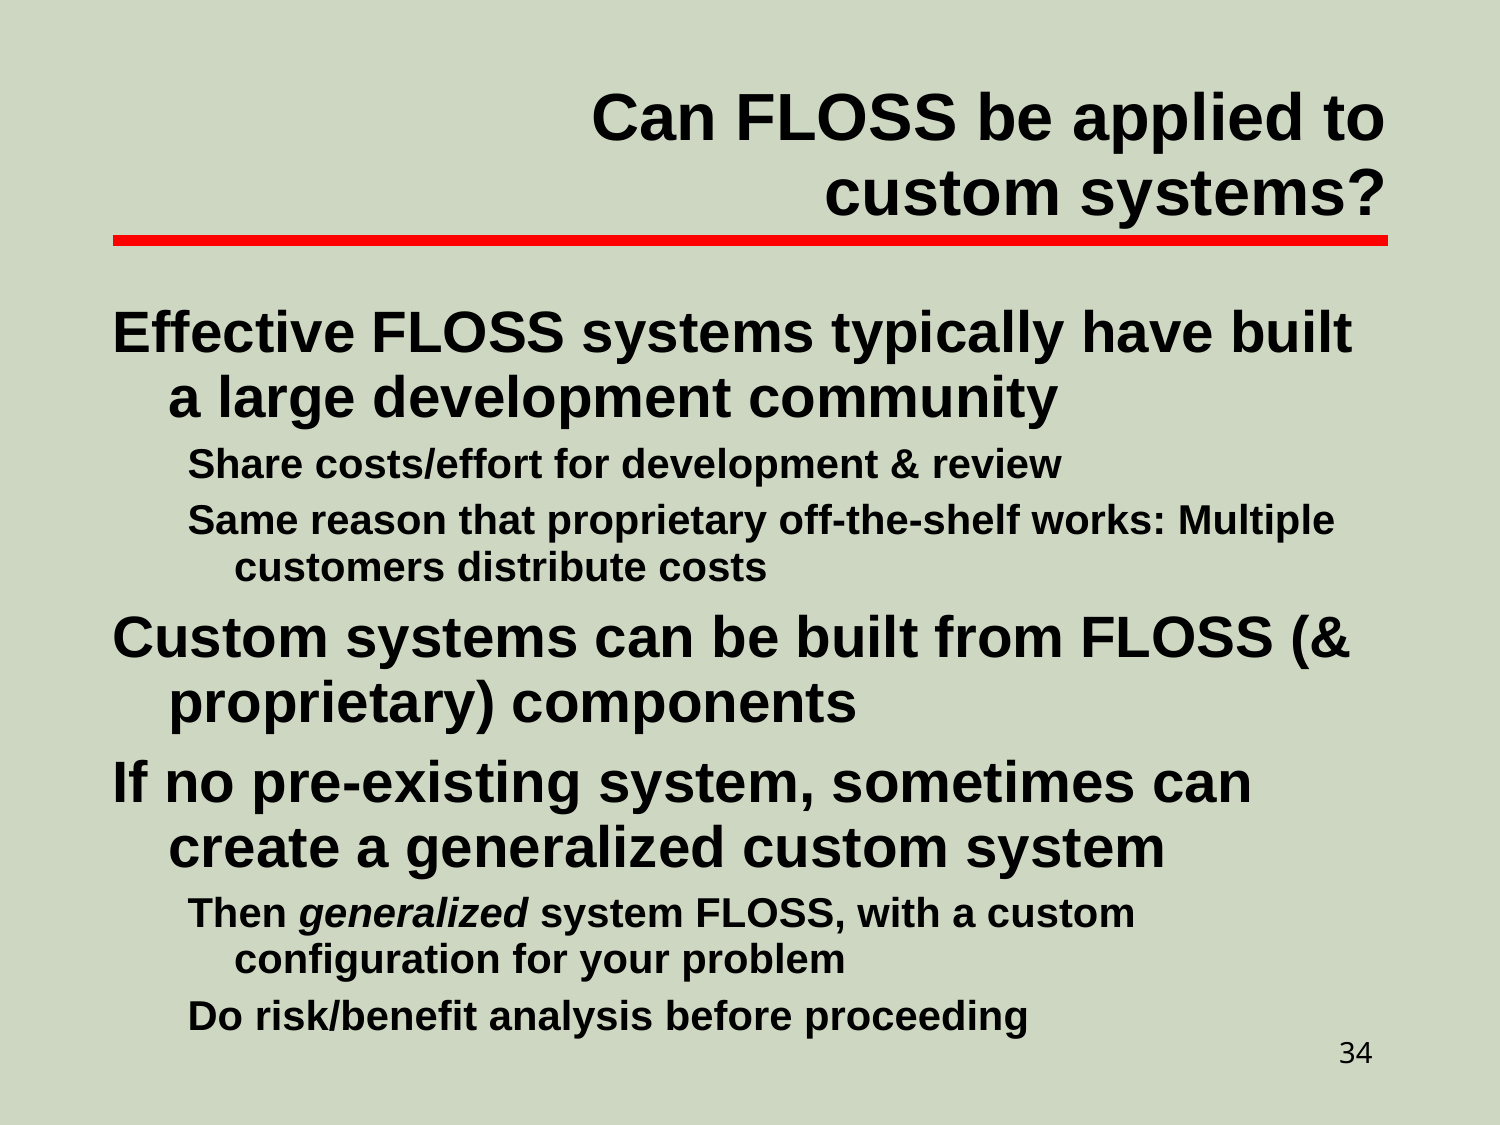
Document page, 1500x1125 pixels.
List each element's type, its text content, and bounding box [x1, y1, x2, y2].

title Can FLOSS be applied to custom systems? [337, 74, 1388, 235]
list Effective FLOSS systems typically have built a large development community Share costs/effort for development & review Same reason that proprietary off-the-shelf works: Multiple customers distribute costs Custom systems can be built from FLOSS (& proprietary) components If no pre-existing system, sometimes can create a generalized custom system Then generalized system FLOSS, with a custom configuration for your problem Do risk/benefit analysis before proceeding [112, 299, 1388, 1120]
